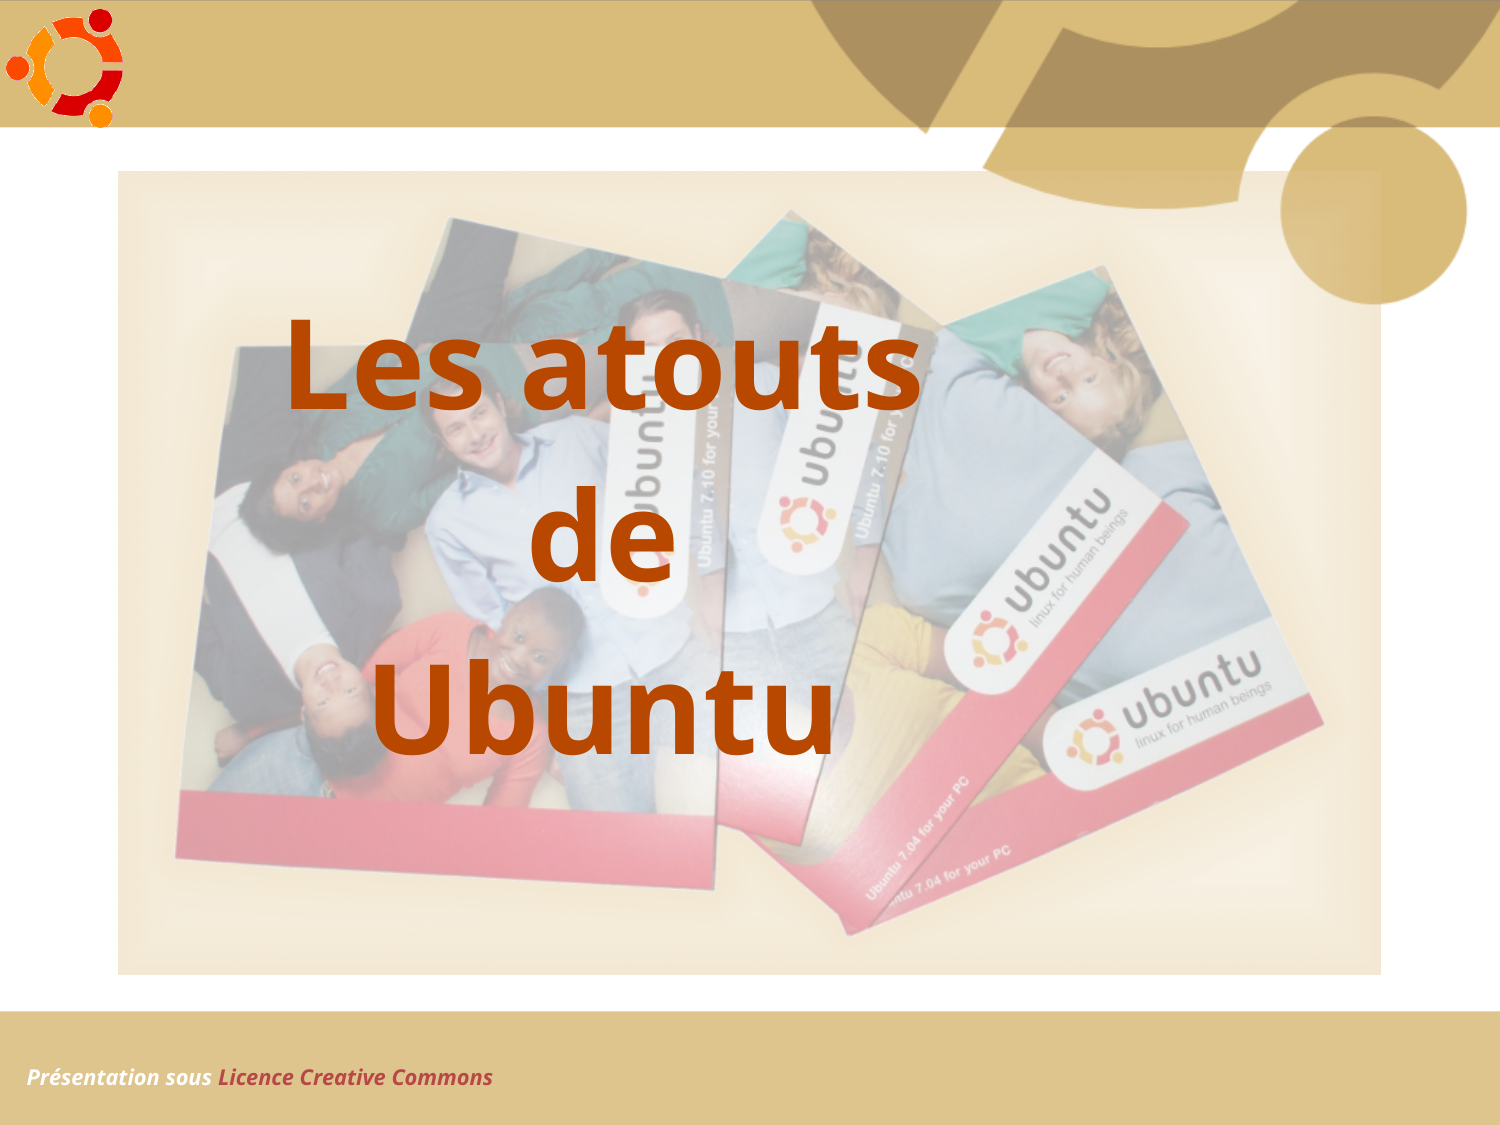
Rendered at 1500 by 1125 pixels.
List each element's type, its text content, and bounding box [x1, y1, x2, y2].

picture [0, 0, 1500, 975]
title Les atouts de Ubuntu [265, 295, 1241, 770]
